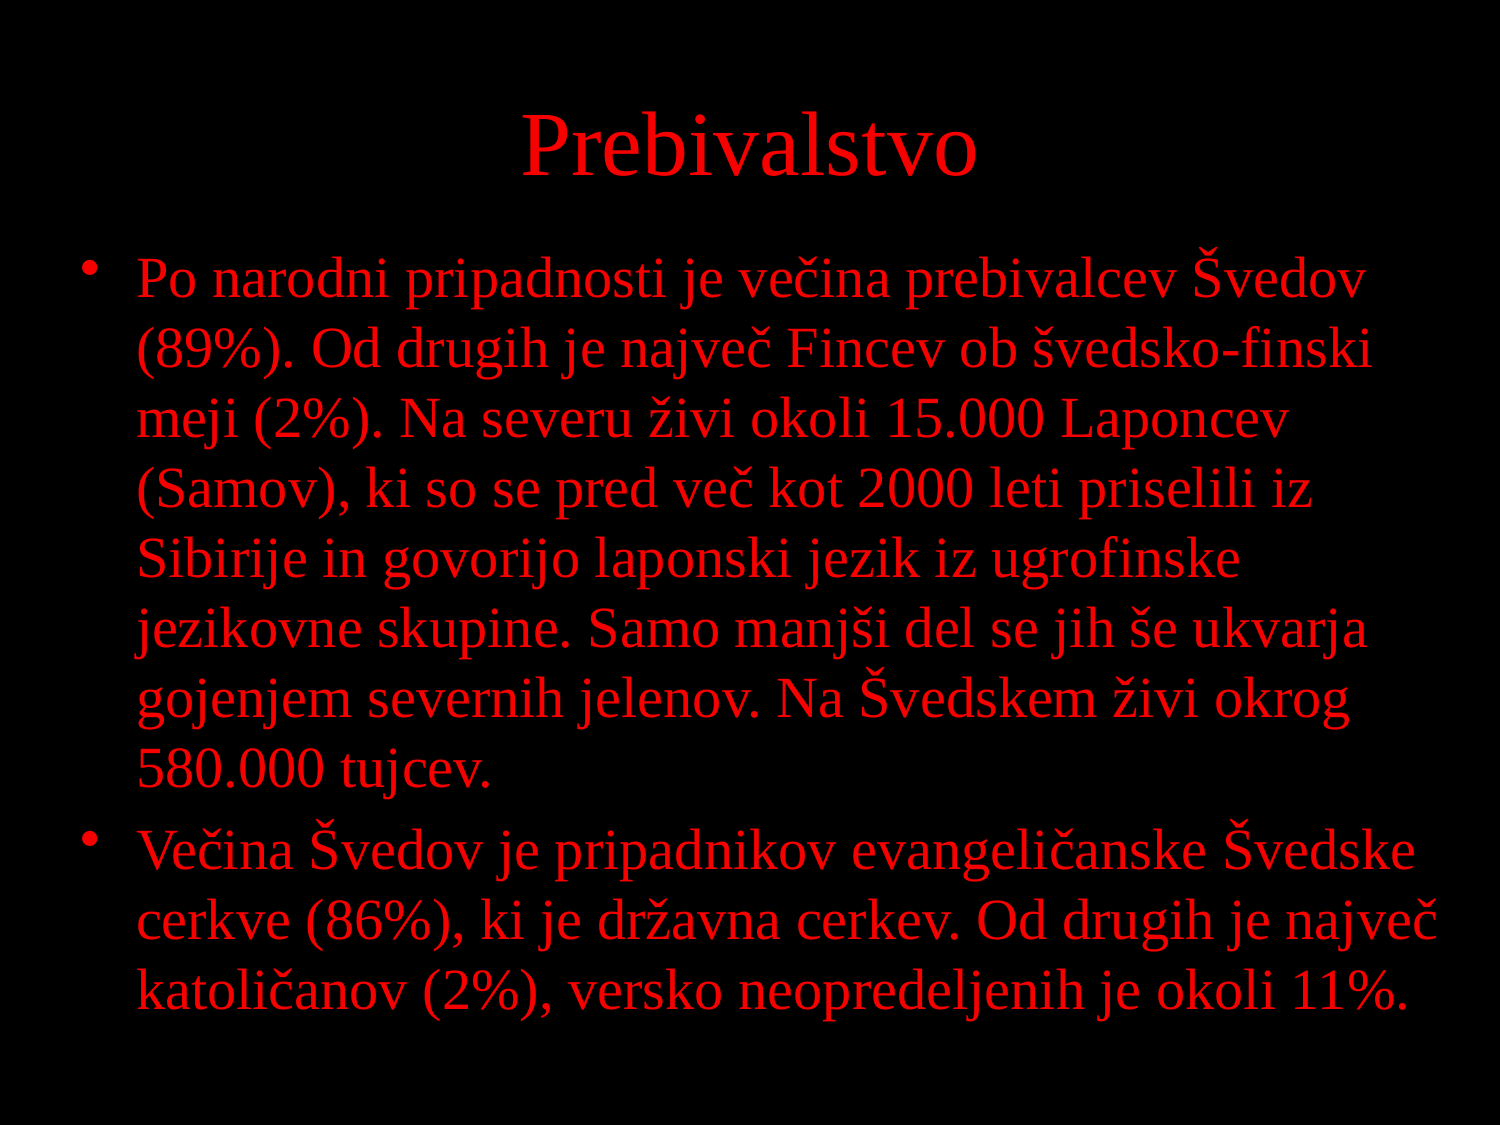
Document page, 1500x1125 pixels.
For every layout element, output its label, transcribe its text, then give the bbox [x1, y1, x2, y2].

list Po narodni pripadnosti je večina prebivalcev Švedov (89%). Od drugih je največ Fincev ob švedsko-finski meji (2%). Na severu živi okoli 15.000 Laponcev (Samov), ki so se pred več kot 2000 leti priselili iz Sibirije in govorijo laponski jezik iz ugrofinske jezikovne skupine. Samo manjši del se jih še ukvarja gojenjem severnih jelenov. Na Švedskem živi okrog 580.000 tujcev. Večina Švedov je pripadnikov evangeličanske Švedske cerkve (86%), ki je državna cerkev. Od drugih je največ katoličanov (2%), versko neopredeljenih je okoli 11%. [64, 231, 1459, 1125]
title Prebivalstvo [75, 45, 1425, 231]
